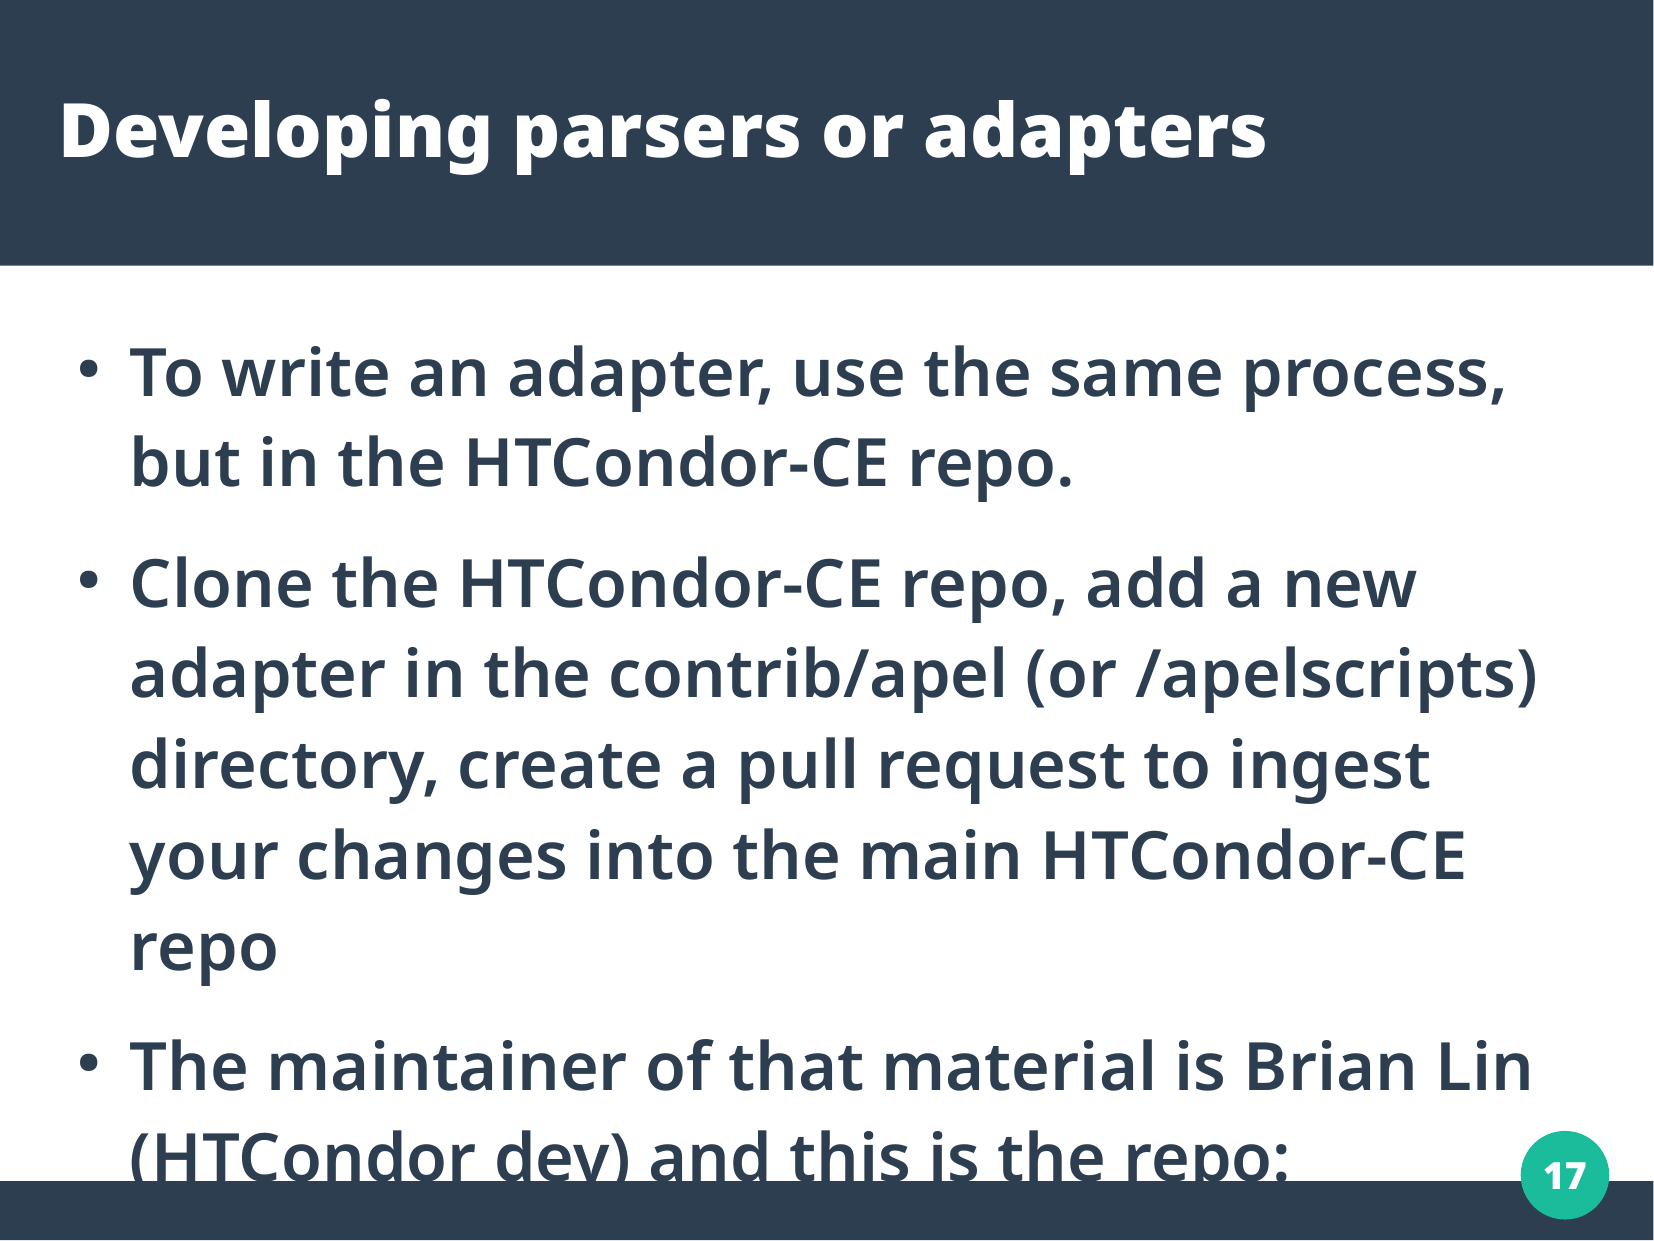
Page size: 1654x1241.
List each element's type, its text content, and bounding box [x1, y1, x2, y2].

list To write an adapter, use the same process, but in the HTCondor-CE repo. Clone the HTCondor-CE repo, add a new adapter in the contrib/apel (or /apelscripts) directory, create a pull request to ingest your changes into the main HTCondor-CE repo The maintainer of that material is Brian Lin (HTCondor dev) and this is the repo: https://github.com/opensciencegrid/htcondor-ce [59, 324, 1595, 1152]
title Developing parsers or adapters [59, 49, 1595, 207]
